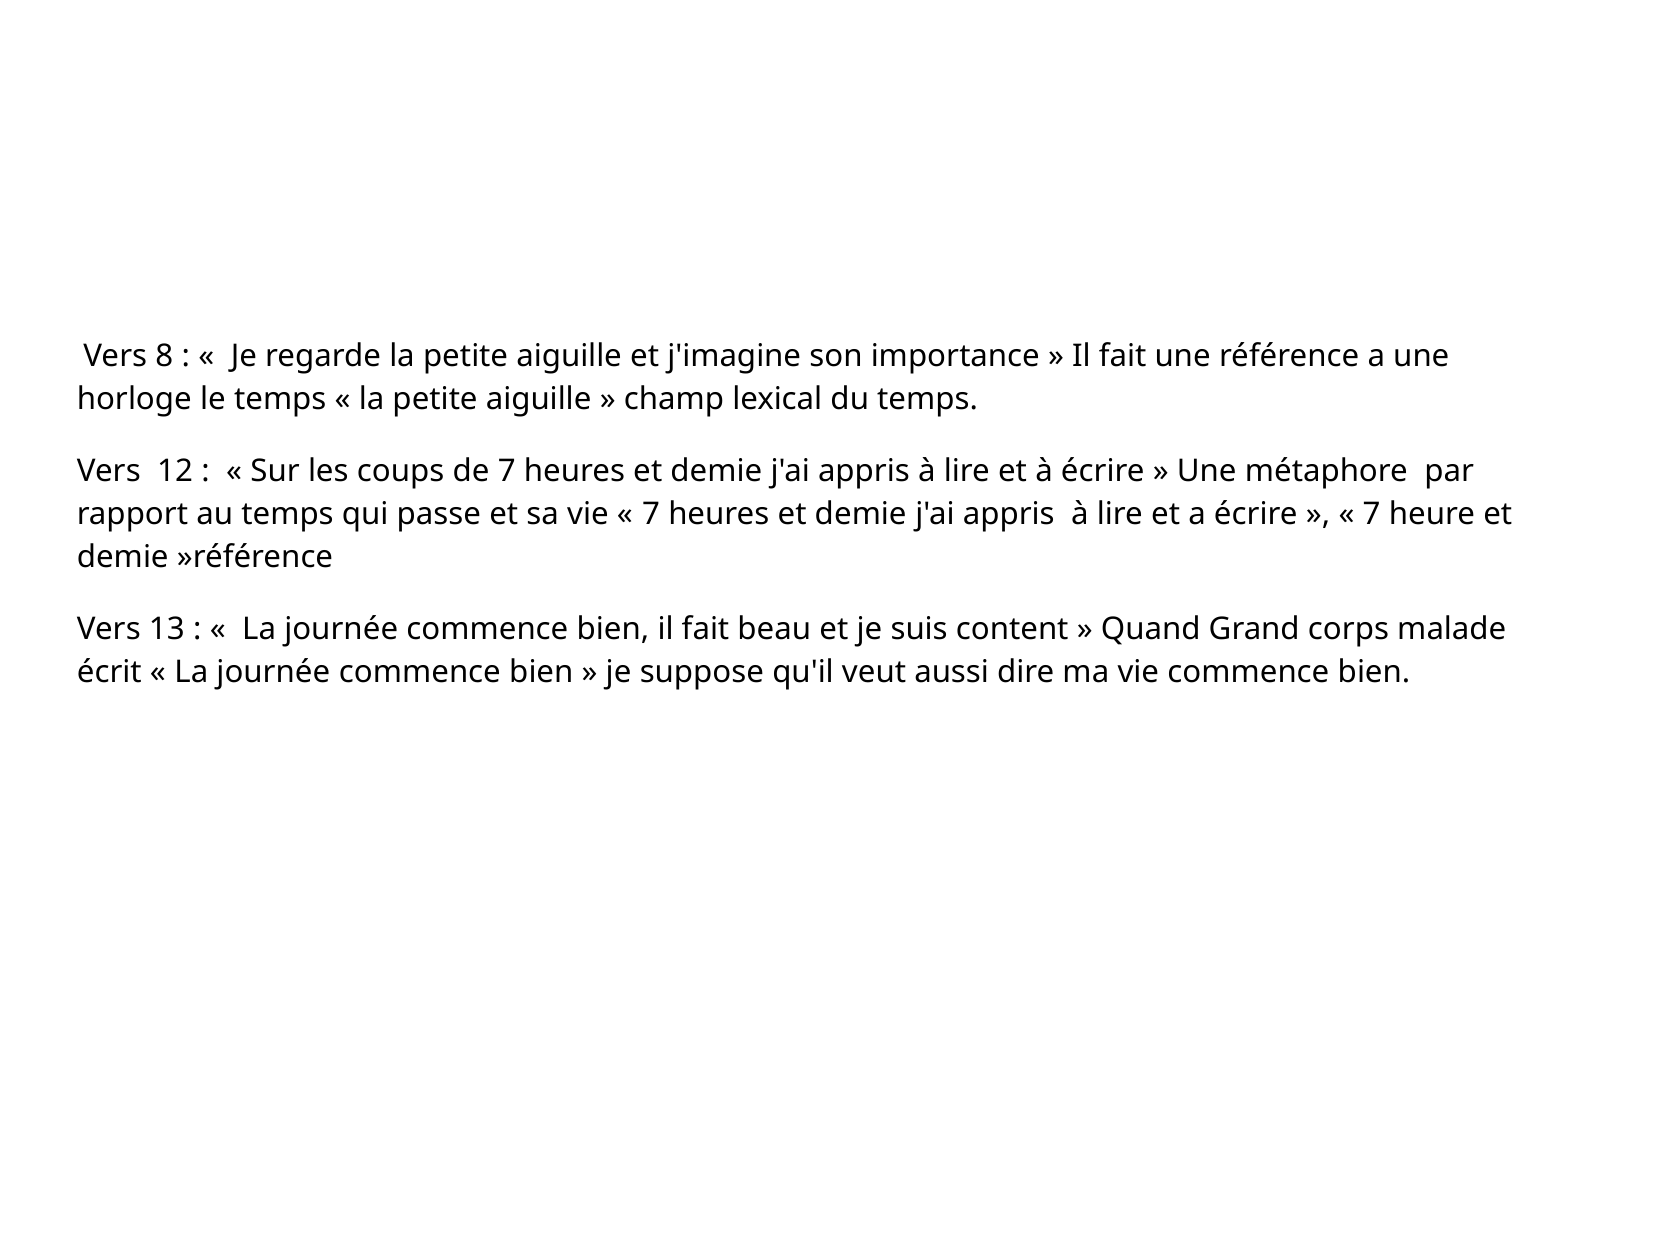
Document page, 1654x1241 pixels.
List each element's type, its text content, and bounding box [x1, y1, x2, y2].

list Vers 8 : « Je regarde la petite aiguille et j'imagine son importance » Il fait une référence a une horloge le temps « la petite aiguille » champ lexical du temps. Vers 12 : « Sur les coups de 7 heures et demie j'ai appris à lire et à écrire » Une métaphore par rapport au temps qui passe et sa vie « 7 heures et demie j'ai appris à lire et a écrire », « 7 heure et demie »référence Vers 13 : « La journée commence bien, il fait beau et je suis content » Quand Grand corps malade écrit « La journée commence bien » je suppose qu'il veut aussi dire ma vie commence bien. [76, 333, 1565, 1152]
